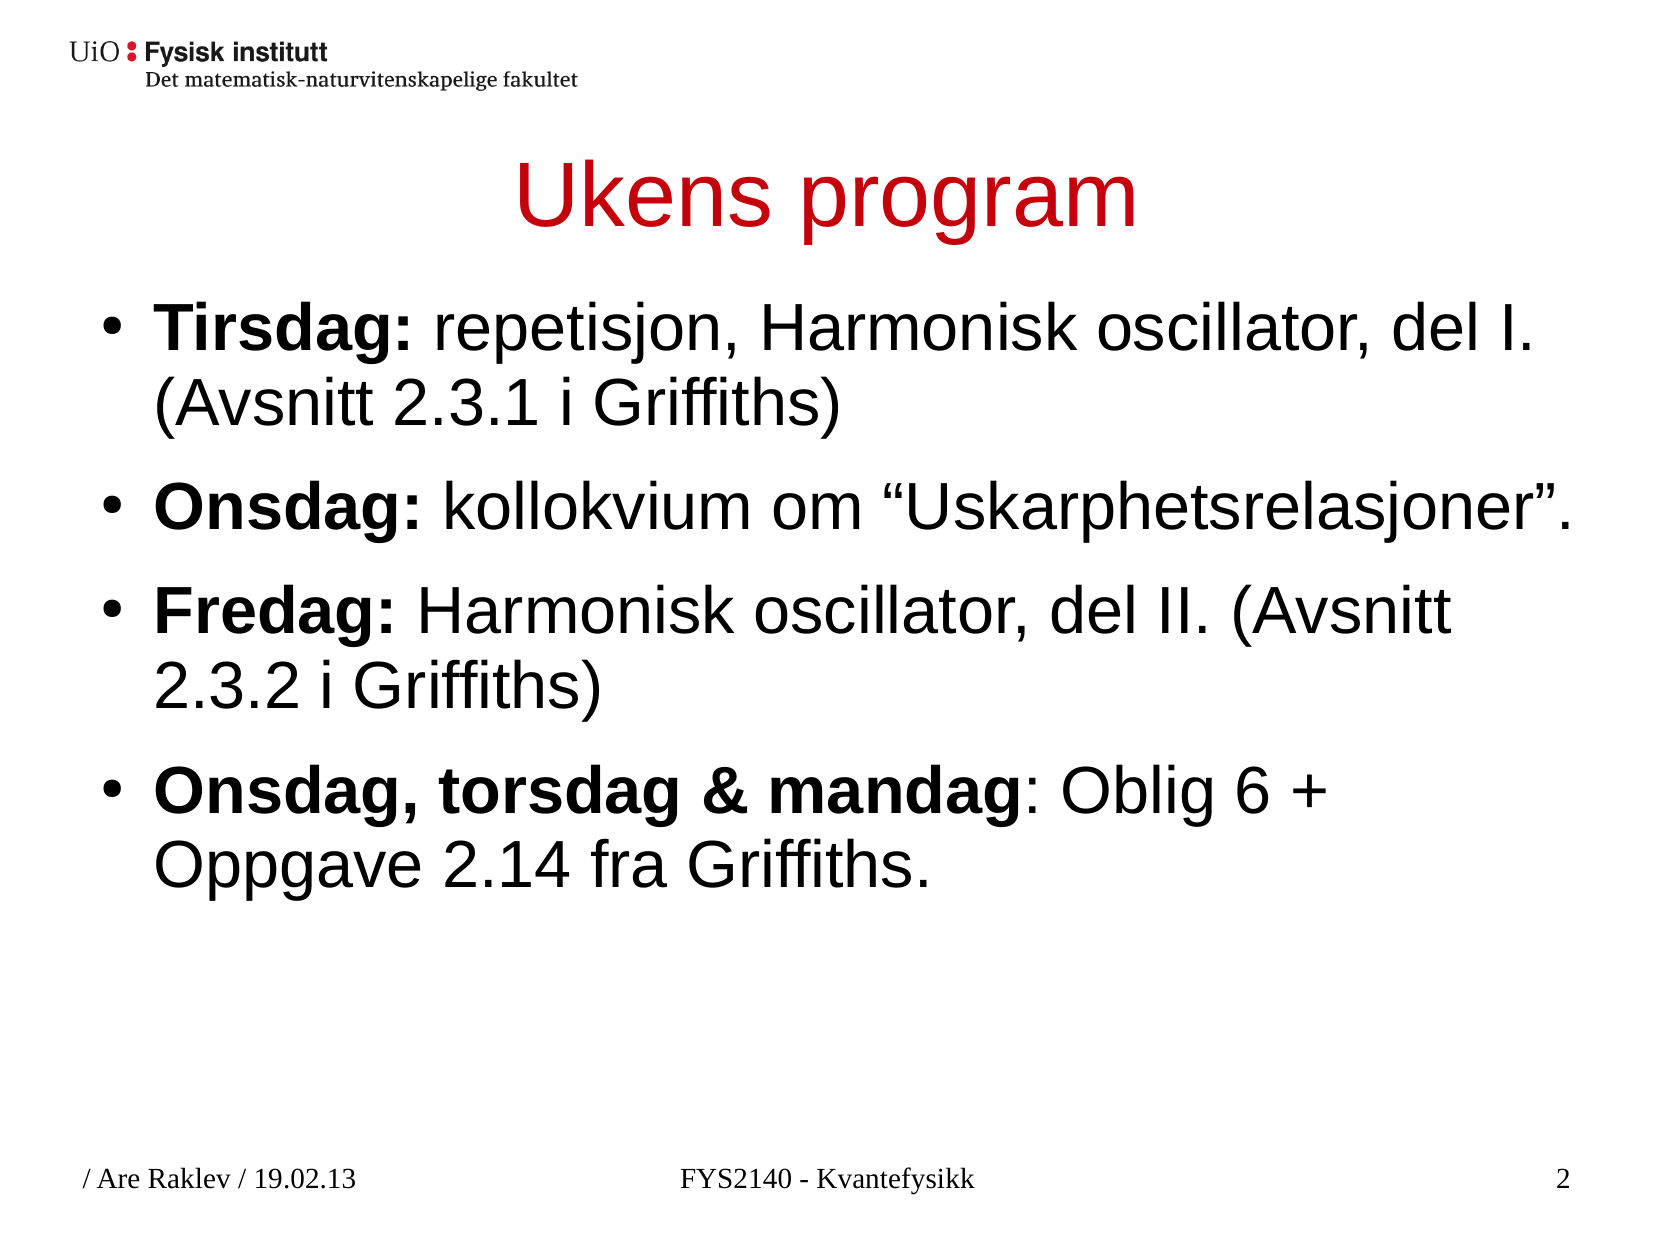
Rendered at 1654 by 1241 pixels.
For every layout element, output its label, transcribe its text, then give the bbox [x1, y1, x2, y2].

list Tirsdag: repetisjon, Harmonisk oscillator, del I. (Avsnitt 2.3.1 i Griffiths) Onsdag: kollokvium om “Uskarphetsrelasjoner”. Fredag: Harmonisk oscillator, del II. (Avsnitt 2.3.2 i Griffiths) Onsdag, torsdag & mandag: Oblig 6 + Oppgave 2.14 fra Griffiths. [82, 290, 1613, 1094]
picture [68, 37, 581, 93]
title Ukens program [82, 90, 1571, 290]
